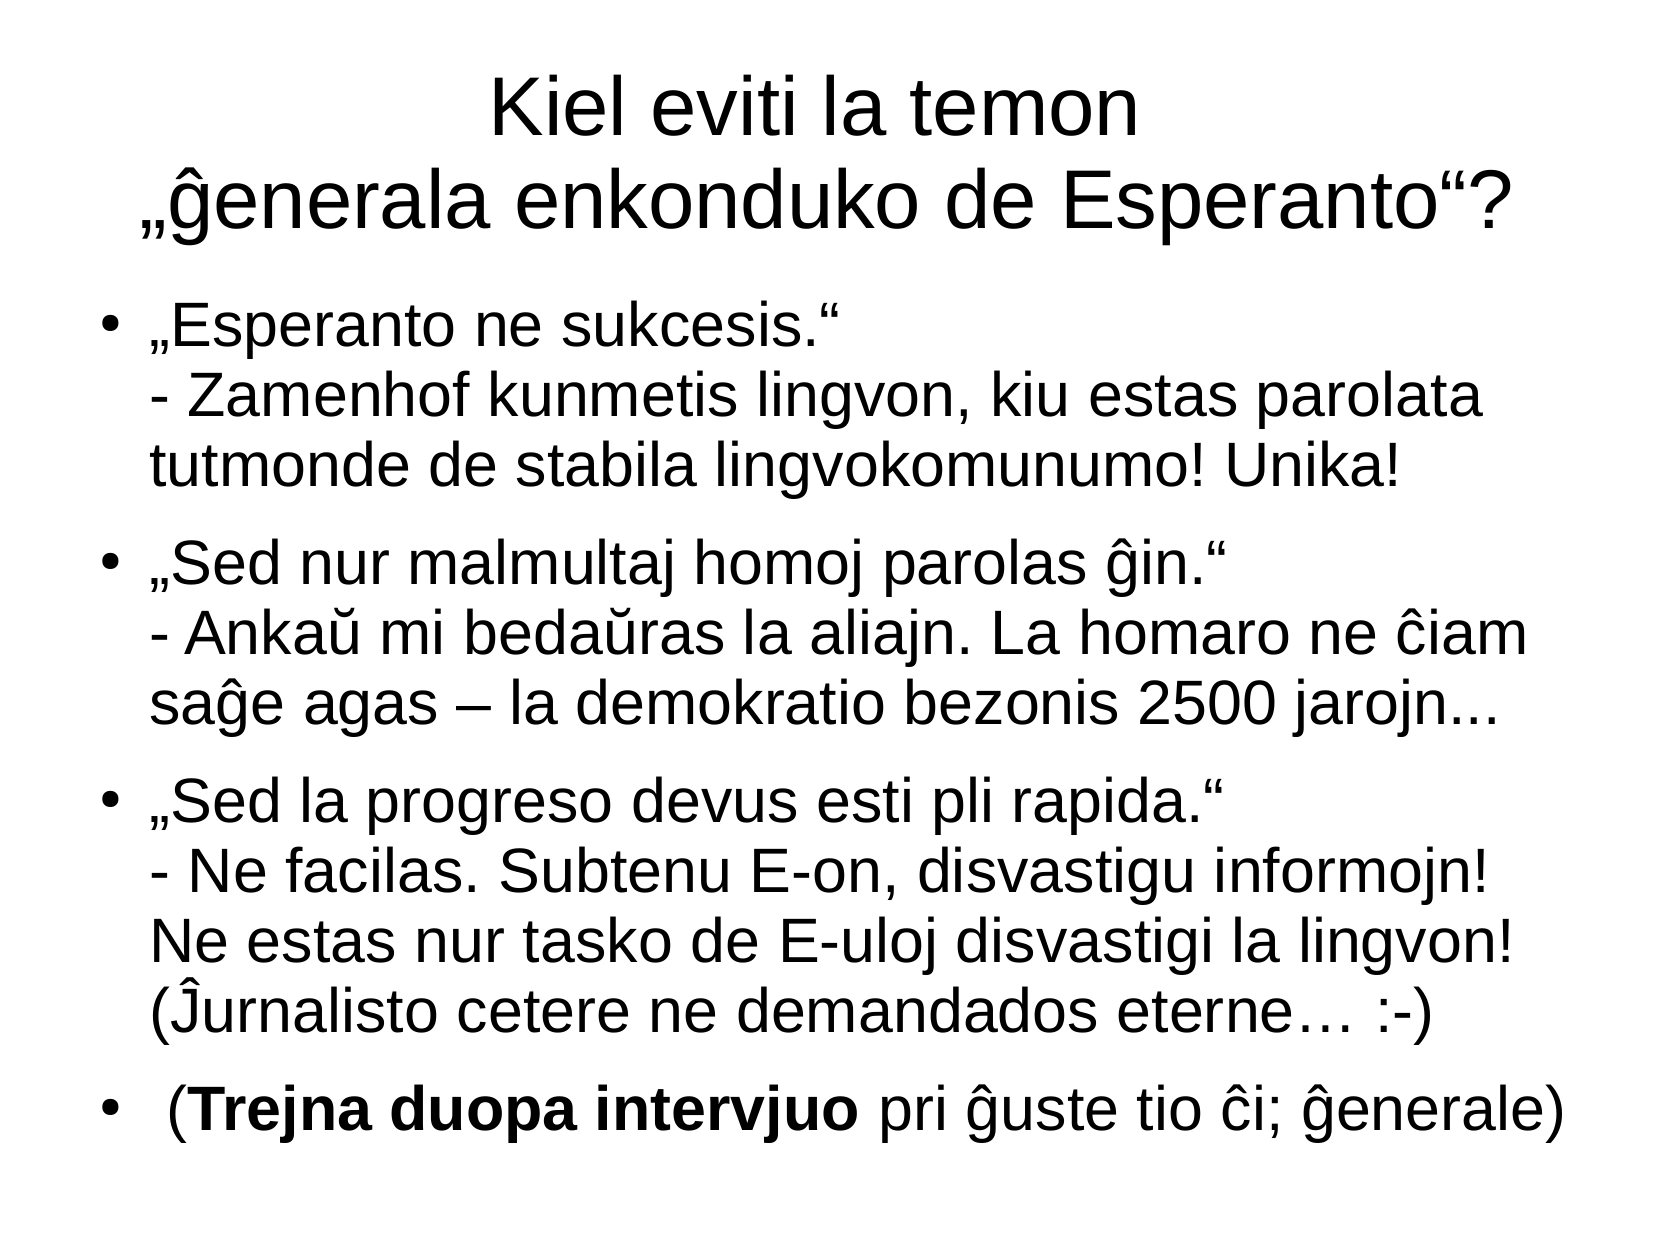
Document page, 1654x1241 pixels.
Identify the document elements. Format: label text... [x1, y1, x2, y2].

title Kiel eviti la temon „ĝenerala enkonduko de Esperanto“? [82, 49, 1571, 257]
list „Esperanto ne sukcesis.“ - Zamenhof kunmetis lingvon, kiu estas parolata tutmonde de stabila lingvokomunumo! Unika! „Sed nur malmultaj homoj parolas ĝin.“ - Ankaŭ mi bedaŭras la aliajn. La homaro ne ĉiam saĝe agas – la demokratio bezonis 2500 jarojn... „Sed la progreso devus esti pli rapida.“ - Ne facilas. Subtenu E-on, disvastigu informojn! Ne estas nur tasko de E-uloj disvastigi la lingvon! (Ĵurnalisto cetere ne demandados eterne… :-) (Trejna duopa intervjuo pri ĝuste tio ĉi; ĝenerale) [82, 290, 1571, 1205]
